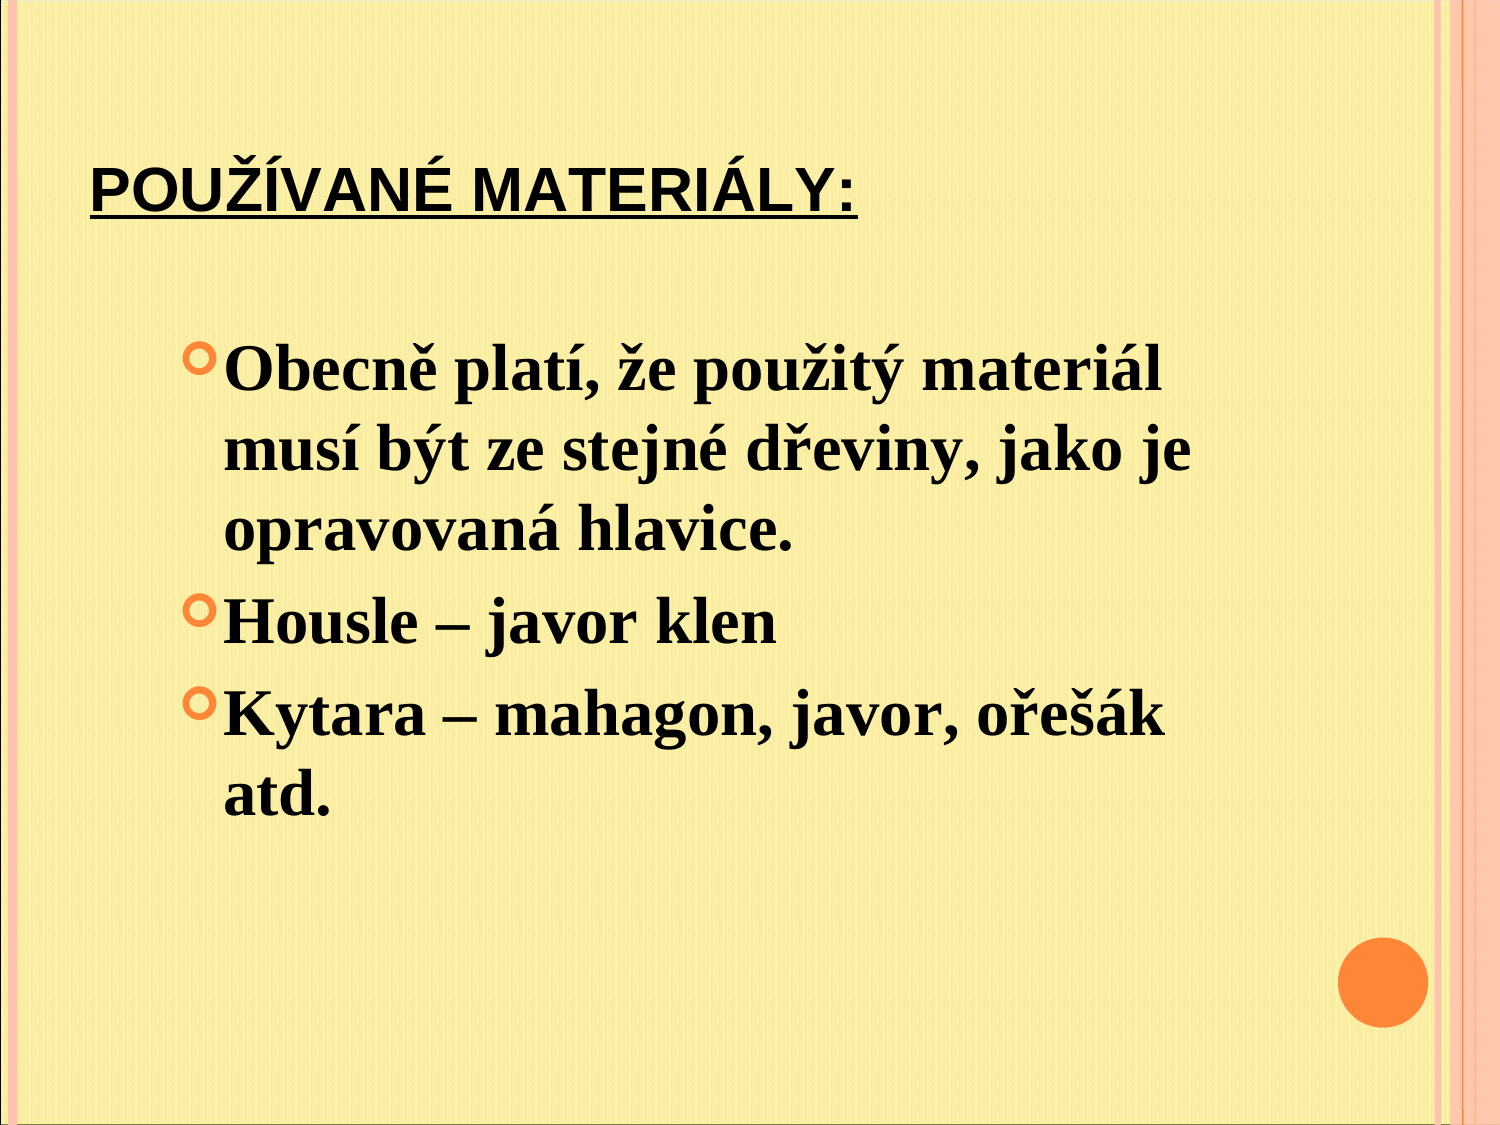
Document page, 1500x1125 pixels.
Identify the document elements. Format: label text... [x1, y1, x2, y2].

text_box POUŽÍVANÉ MATERIÁLY: [74, 44, 1313, 233]
text_box Obecně platí, že použitý materiál musí být ze stejné dřeviny, jako je opravovaná hlavice. Housle – javor klen Kytara – mahagon, javor, ořešák atd. [164, 316, 1278, 1001]
picture [0, 0, 8, 1125]
picture [18, 0, 1434, 1125]
picture [1441, 0, 1449, 1125]
